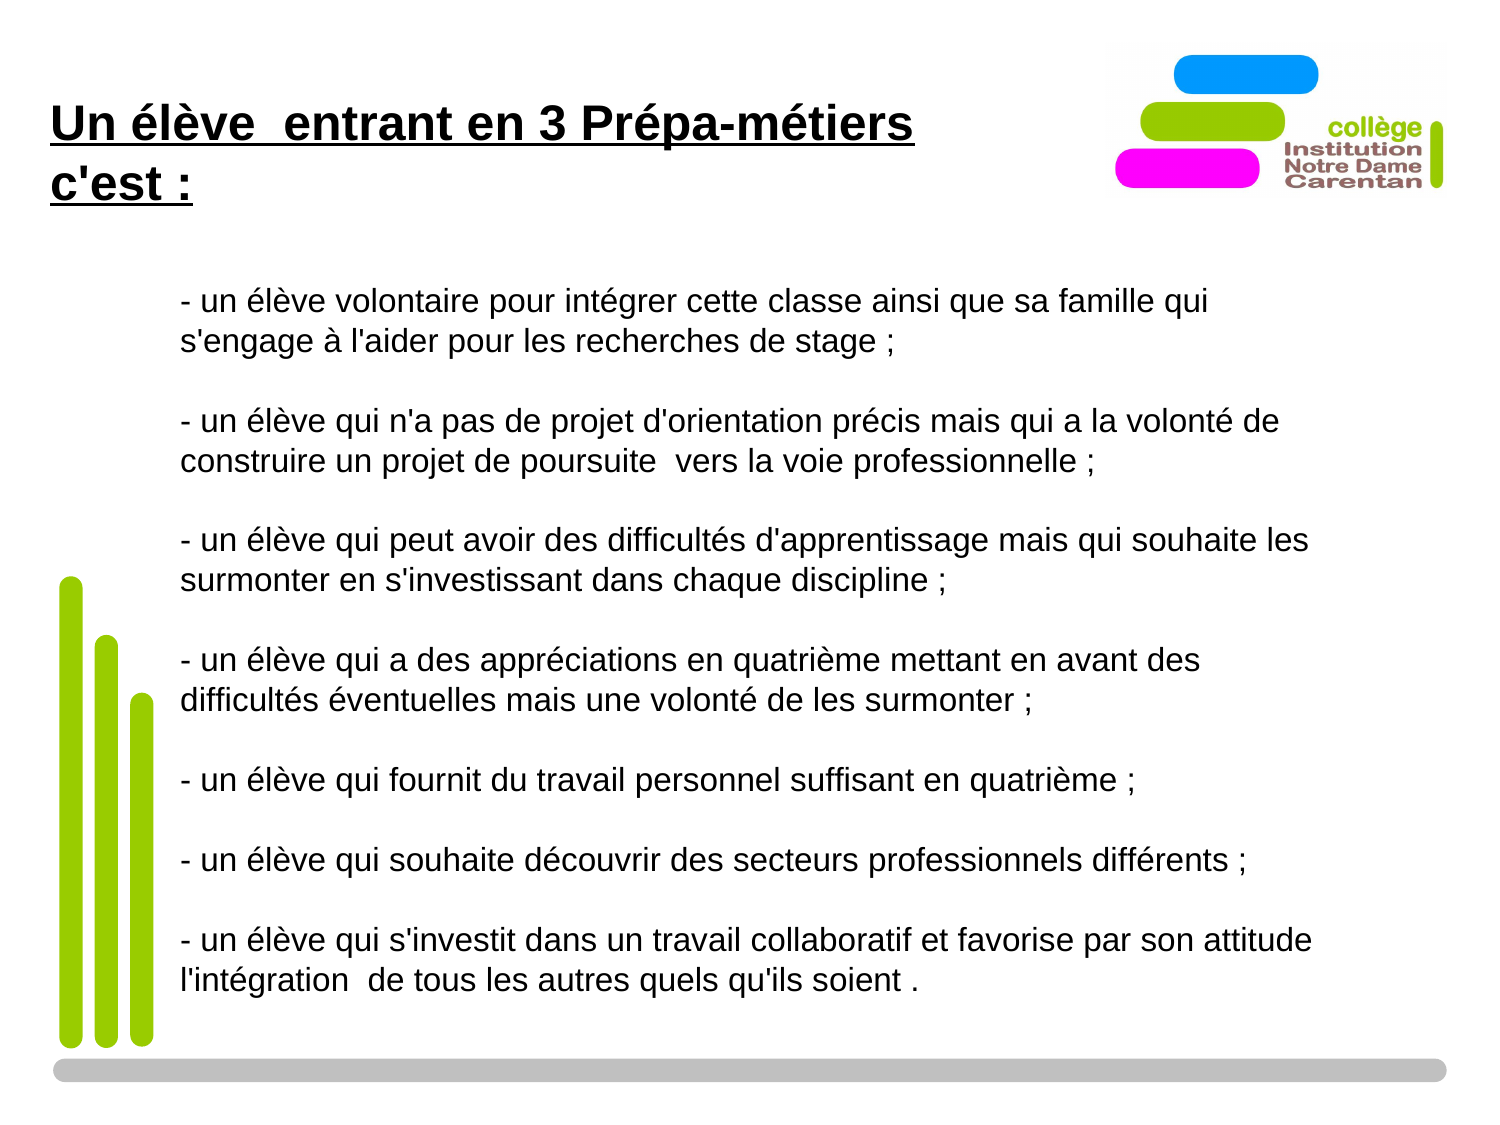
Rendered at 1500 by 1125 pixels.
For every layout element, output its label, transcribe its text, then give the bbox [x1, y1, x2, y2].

text_box - un élève volontaire pour intégrer cette classe ainsi que sa famille qui s'engage à l'aider pour les recherches de stage ; - un élève qui n'a pas de projet d'orientation précis mais qui a la volonté de construire un projet de poursuite vers la voie professionnelle ; - un élève qui peut avoir des difficultés d'apprentissage mais qui souhaite les surmonter en s'investissant dans chaque discipline ; - un élève qui a des appréciations en quatrième mettant en avant des difficultés éventuelles mais une volonté de les surmonter ; - un élève qui fournit du travail personnel suffisant en quatrième ; - un élève qui souhaite découvrir des secteurs professionnels différents ; - un élève qui s'investit dans un travail collaboratif et favorise par son attitude l'intégration de tous les autres quels qu'ils soient . [165, 271, 1347, 1052]
text_box [59, 576, 83, 1049]
text_box Un élève entrant en 3 Prépa-métiers c'est : [35, 82, 1075, 368]
picture [1105, 42, 1447, 198]
text_box [130, 692, 154, 1047]
text_box [53, 1058, 1447, 1083]
text_box [94, 634, 118, 1048]
